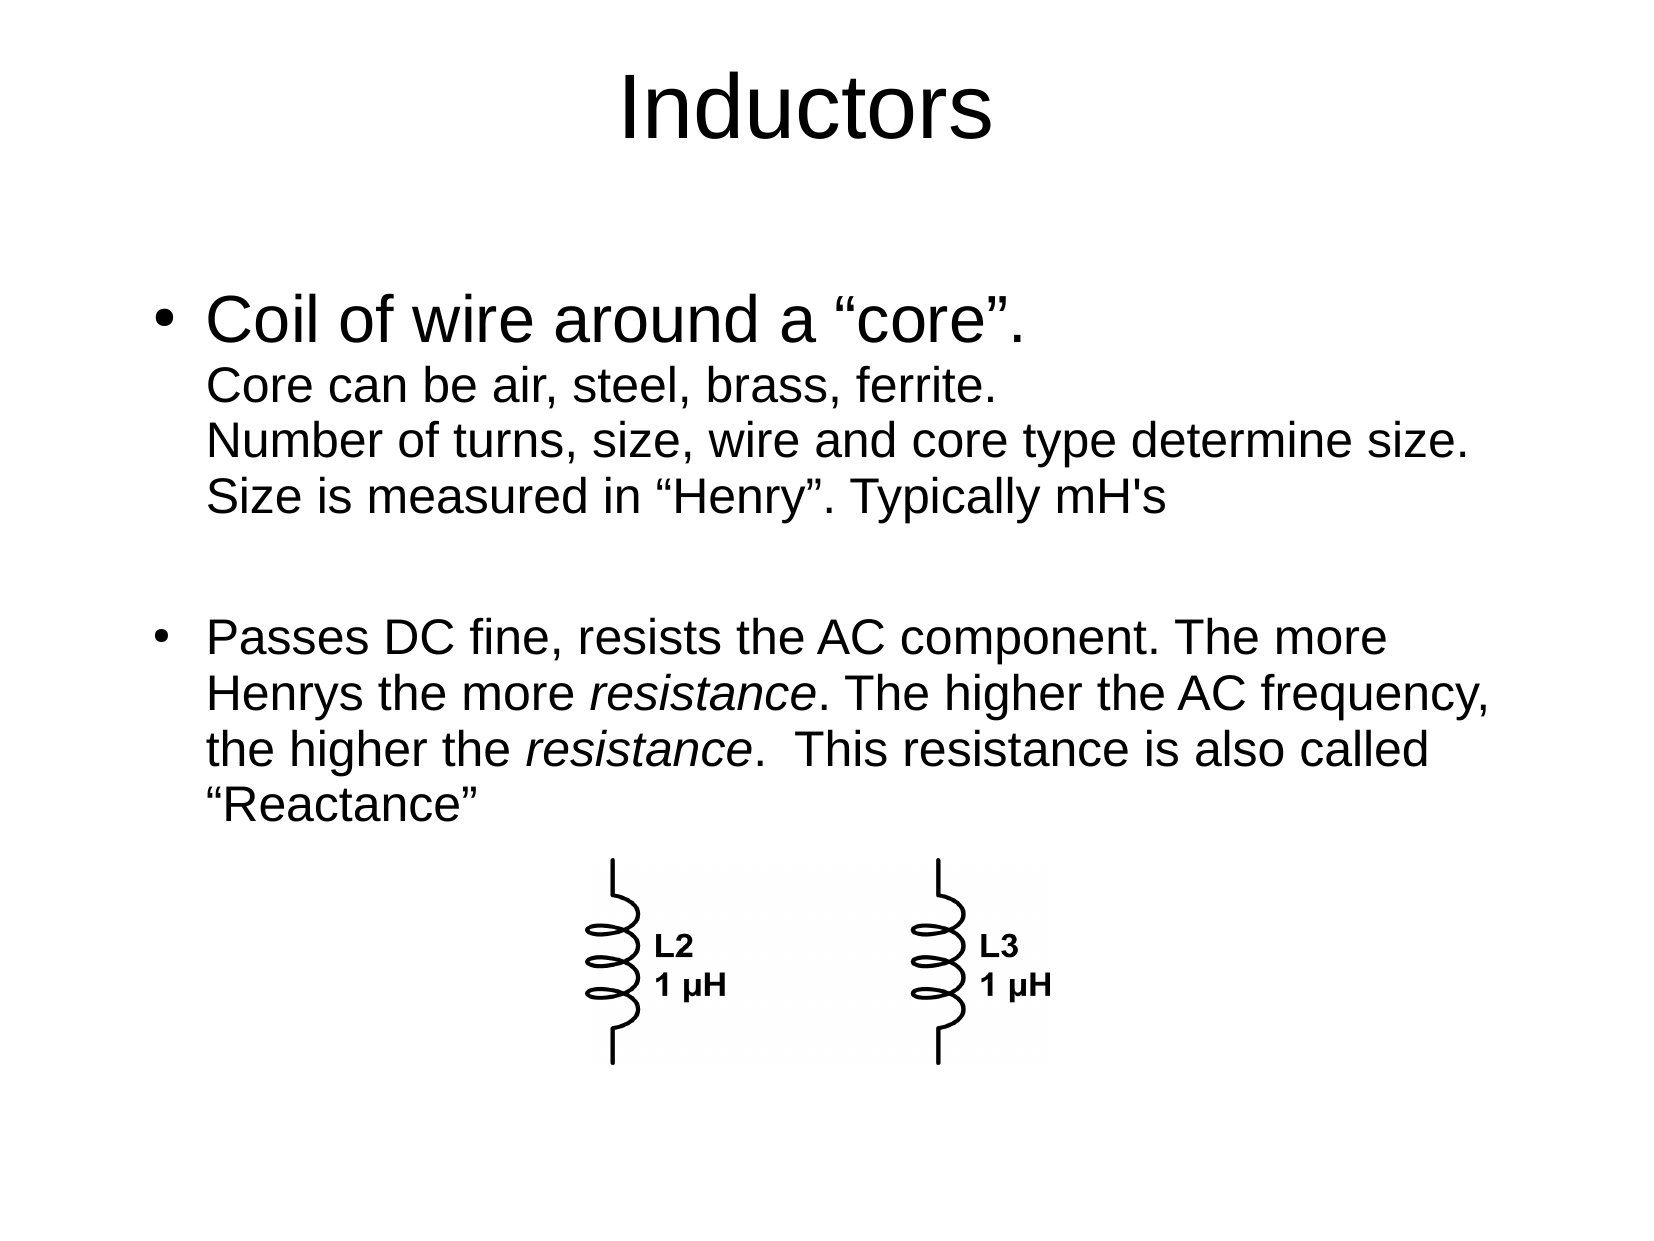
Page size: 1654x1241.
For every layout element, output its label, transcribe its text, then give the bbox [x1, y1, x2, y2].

picture [585, 858, 1050, 1066]
list Coil of wire around a “core”. Core can be air, steel, brass, ferrite. Number of turns, size, wire and core type determine size. Size is measured in “Henry”. Typically mH's Passes DC fine, resists the AC component. The more Henrys the more resistance. The higher the AC frequency, the higher the resistance. This resistance is also called “Reactance” [134, 282, 1516, 1006]
text_box Inductors [577, 55, 1036, 158]
